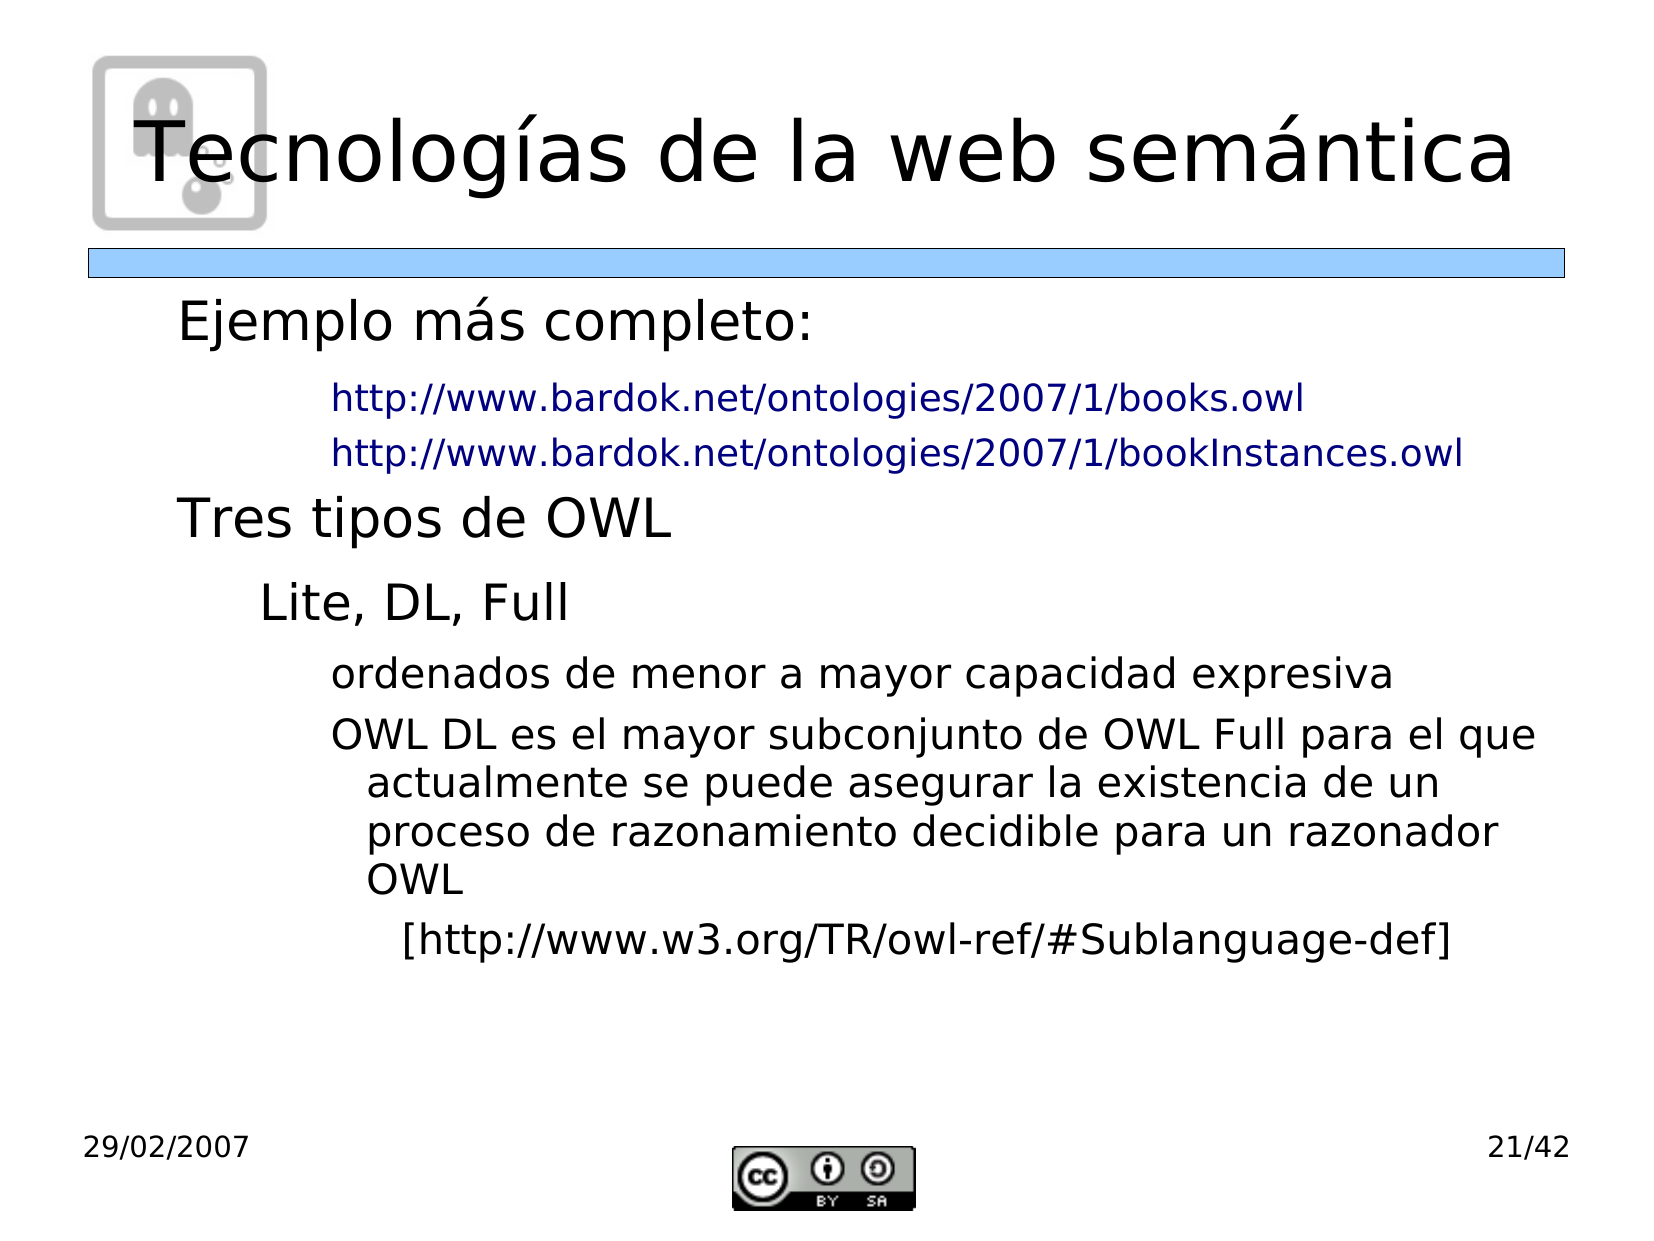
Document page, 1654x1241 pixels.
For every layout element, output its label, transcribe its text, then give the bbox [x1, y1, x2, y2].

list Ejemplo más completo: http://www.bardok.net/ontologies/2007/1/books.owl http://www.bardok.net/ontologies/2007/1/bookInstances.owl Tres tipos de OWL Lite, DL, Full ordenados de menor a mayor capacidad expresiva OWL DL es el mayor subconjunto de OWL Full para el que actualmente se puede asegurar la existencia de un proceso de razonamiento decidible para un razonador OWL [http://www.w3.org/TR/owl-ref/#Sublanguage-def] [82, 290, 1571, 1094]
title Tecnologías de la web semántica [82, 56, 1571, 250]
picture [732, 1146, 916, 1211]
